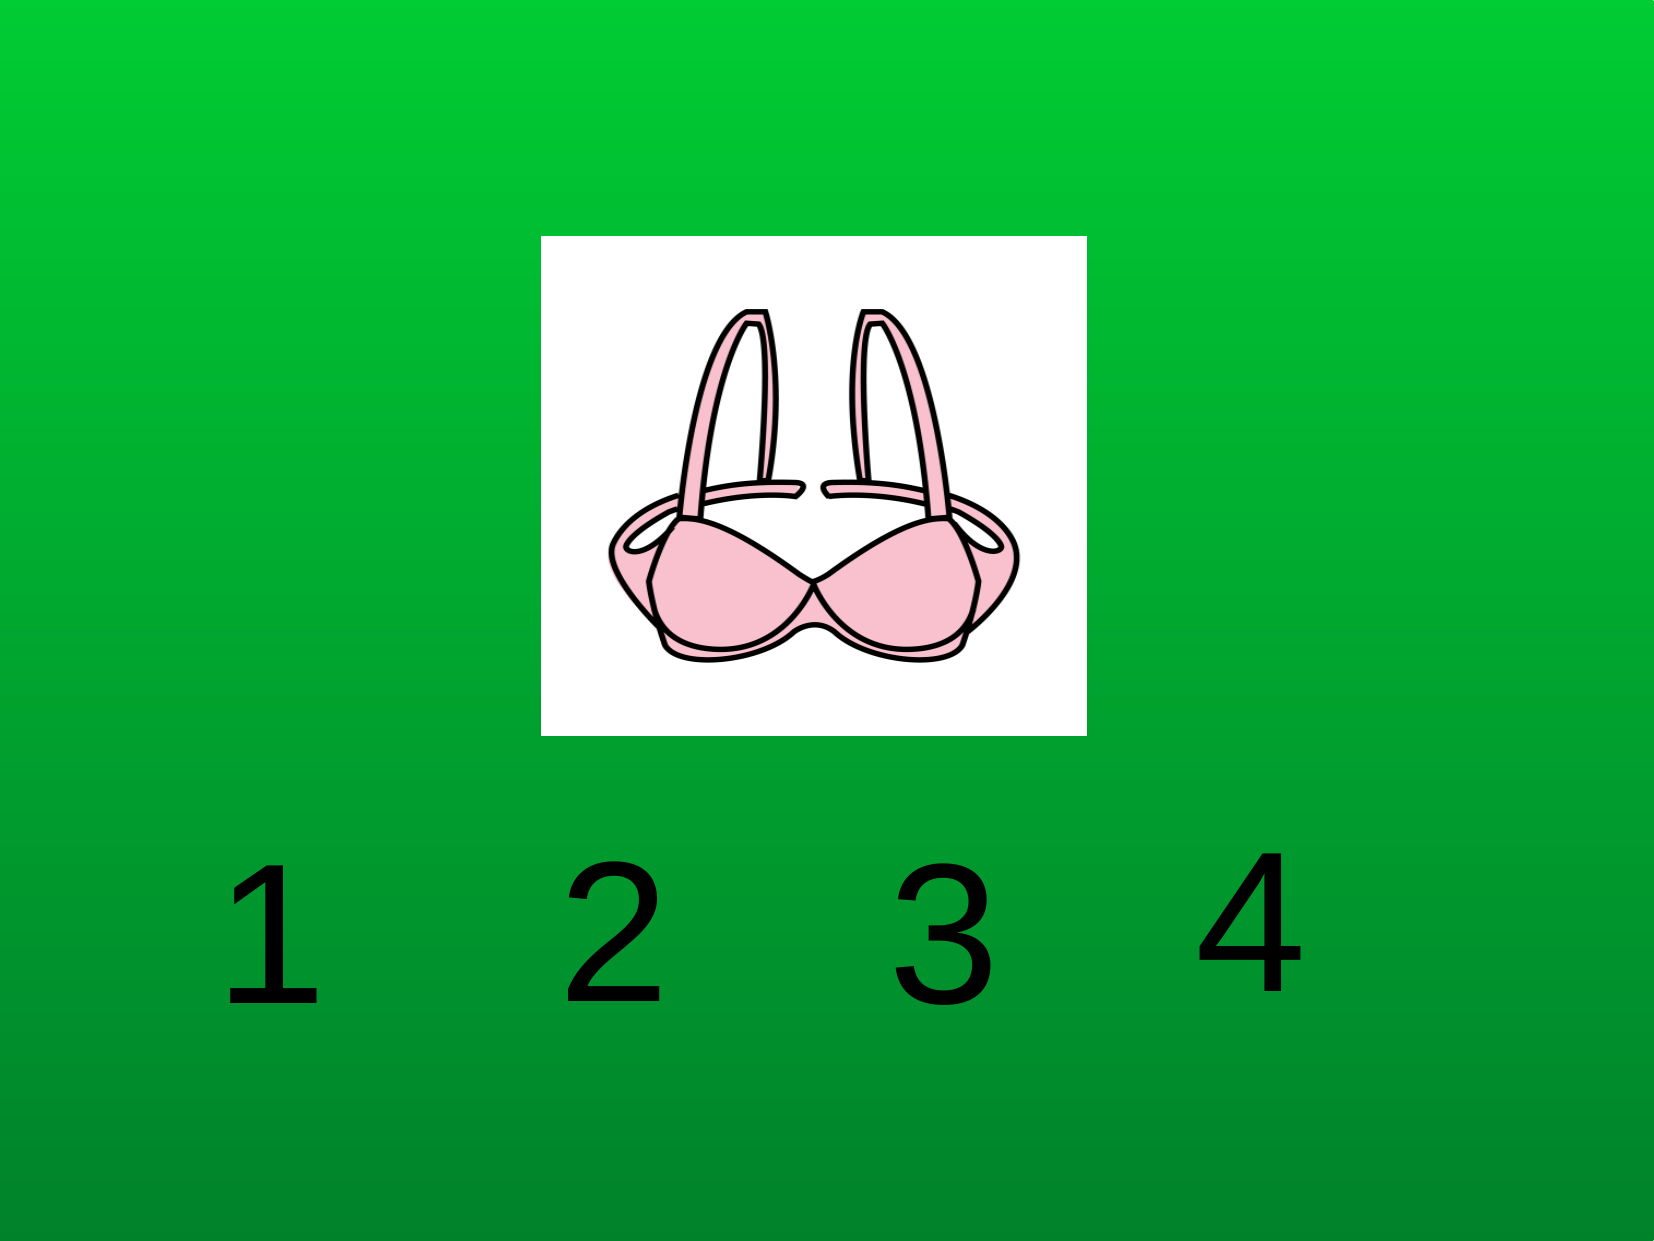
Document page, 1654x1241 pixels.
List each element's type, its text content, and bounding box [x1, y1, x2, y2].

text_box 1 [200, 814, 438, 1054]
text_box 3 [874, 814, 1111, 1054]
picture [541, 236, 1087, 736]
text_box 4 [1181, 803, 1418, 1042]
text_box 2 [543, 812, 780, 1052]
